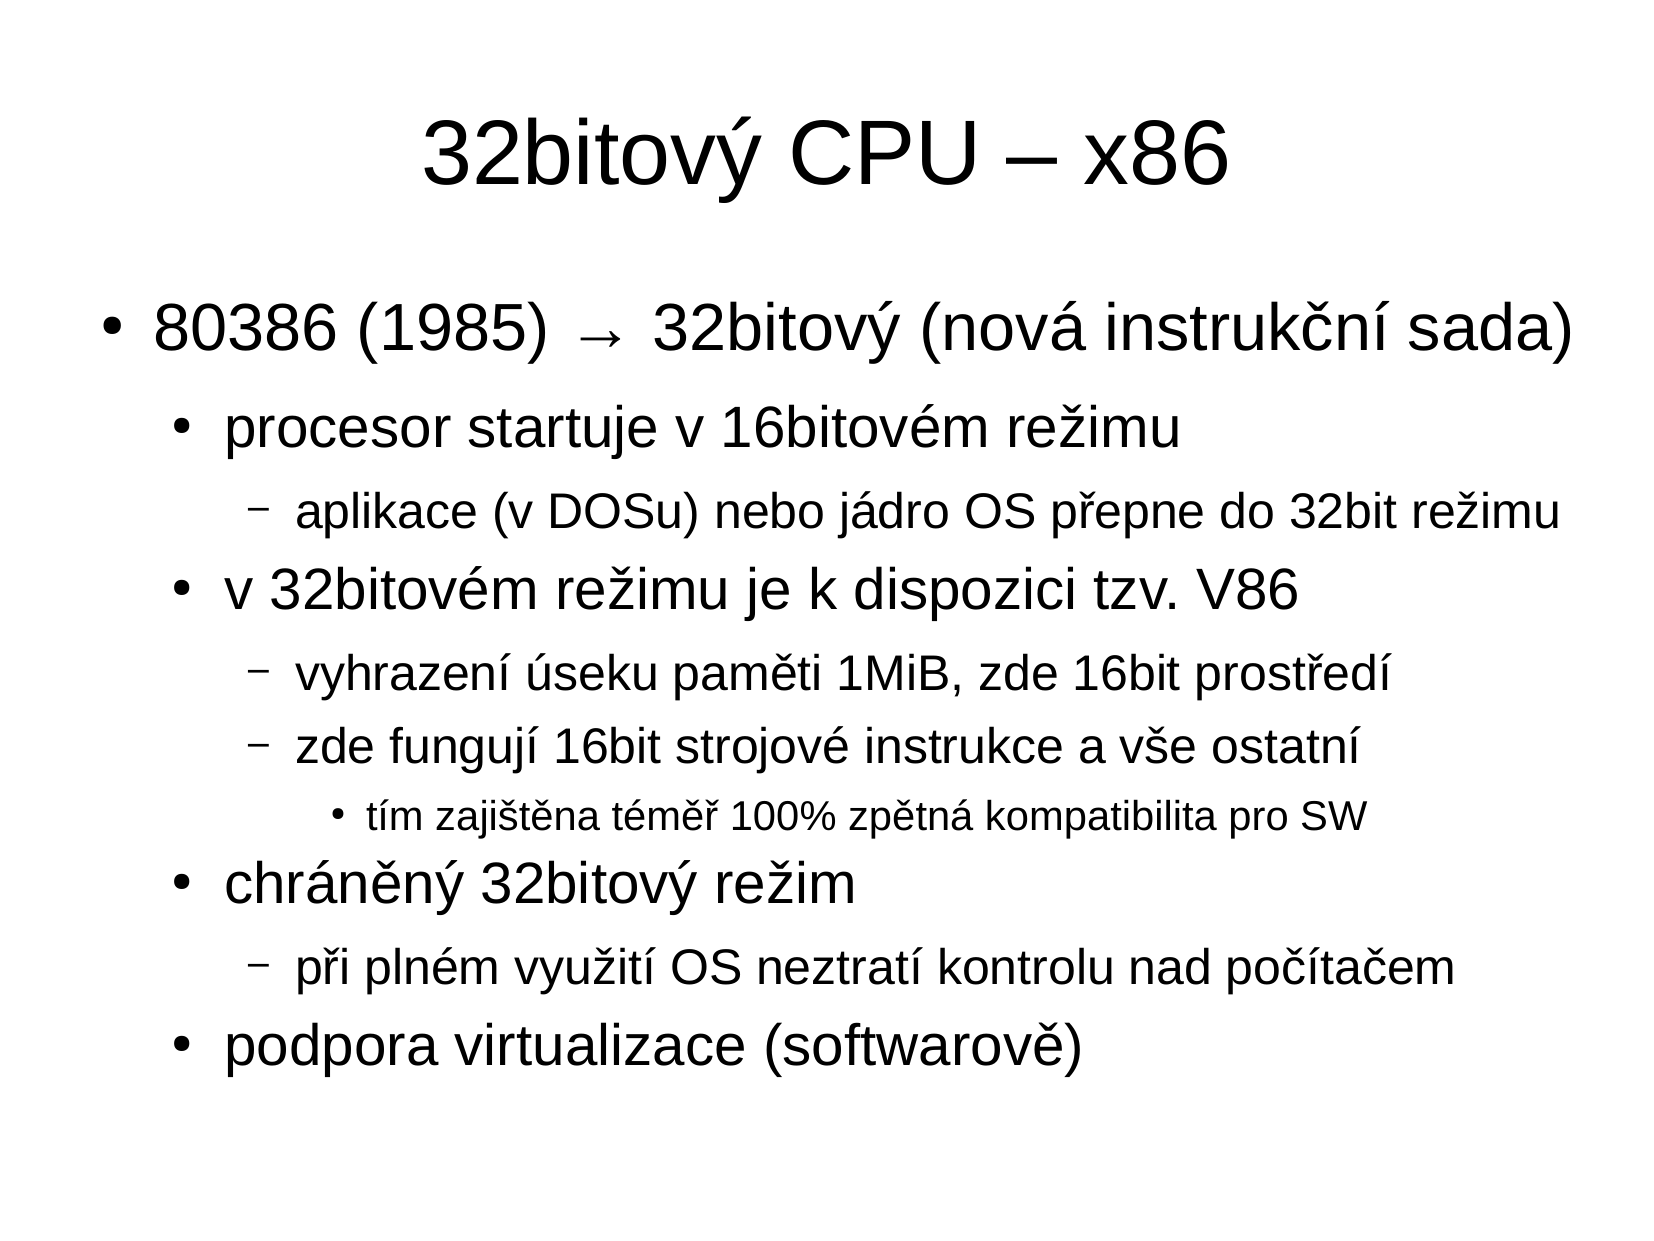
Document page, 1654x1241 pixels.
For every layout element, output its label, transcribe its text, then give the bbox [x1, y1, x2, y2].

title 32bitový CPU – x86 [82, 49, 1571, 257]
list 80386 (1985) → 32bitový (nová instrukční sada) procesor startuje v 16bitovém režimu aplikace (v DOSu) nebo jádro OS přepne do 32bit režimu v 32bitovém režimu je k dispozici tzv. V86 vyhrazení úseku paměti 1MiB, zde 16bit prostředí zde fungují 16bit strojové instrukce a vše ostatní tím zajištěna téměř 100% zpětná kompatibilita pro SW chráněný 32bitový režim při plném využití OS neztratí kontrolu nad počítačem podpora virtualizace (softwarově) [82, 290, 1625, 1192]
